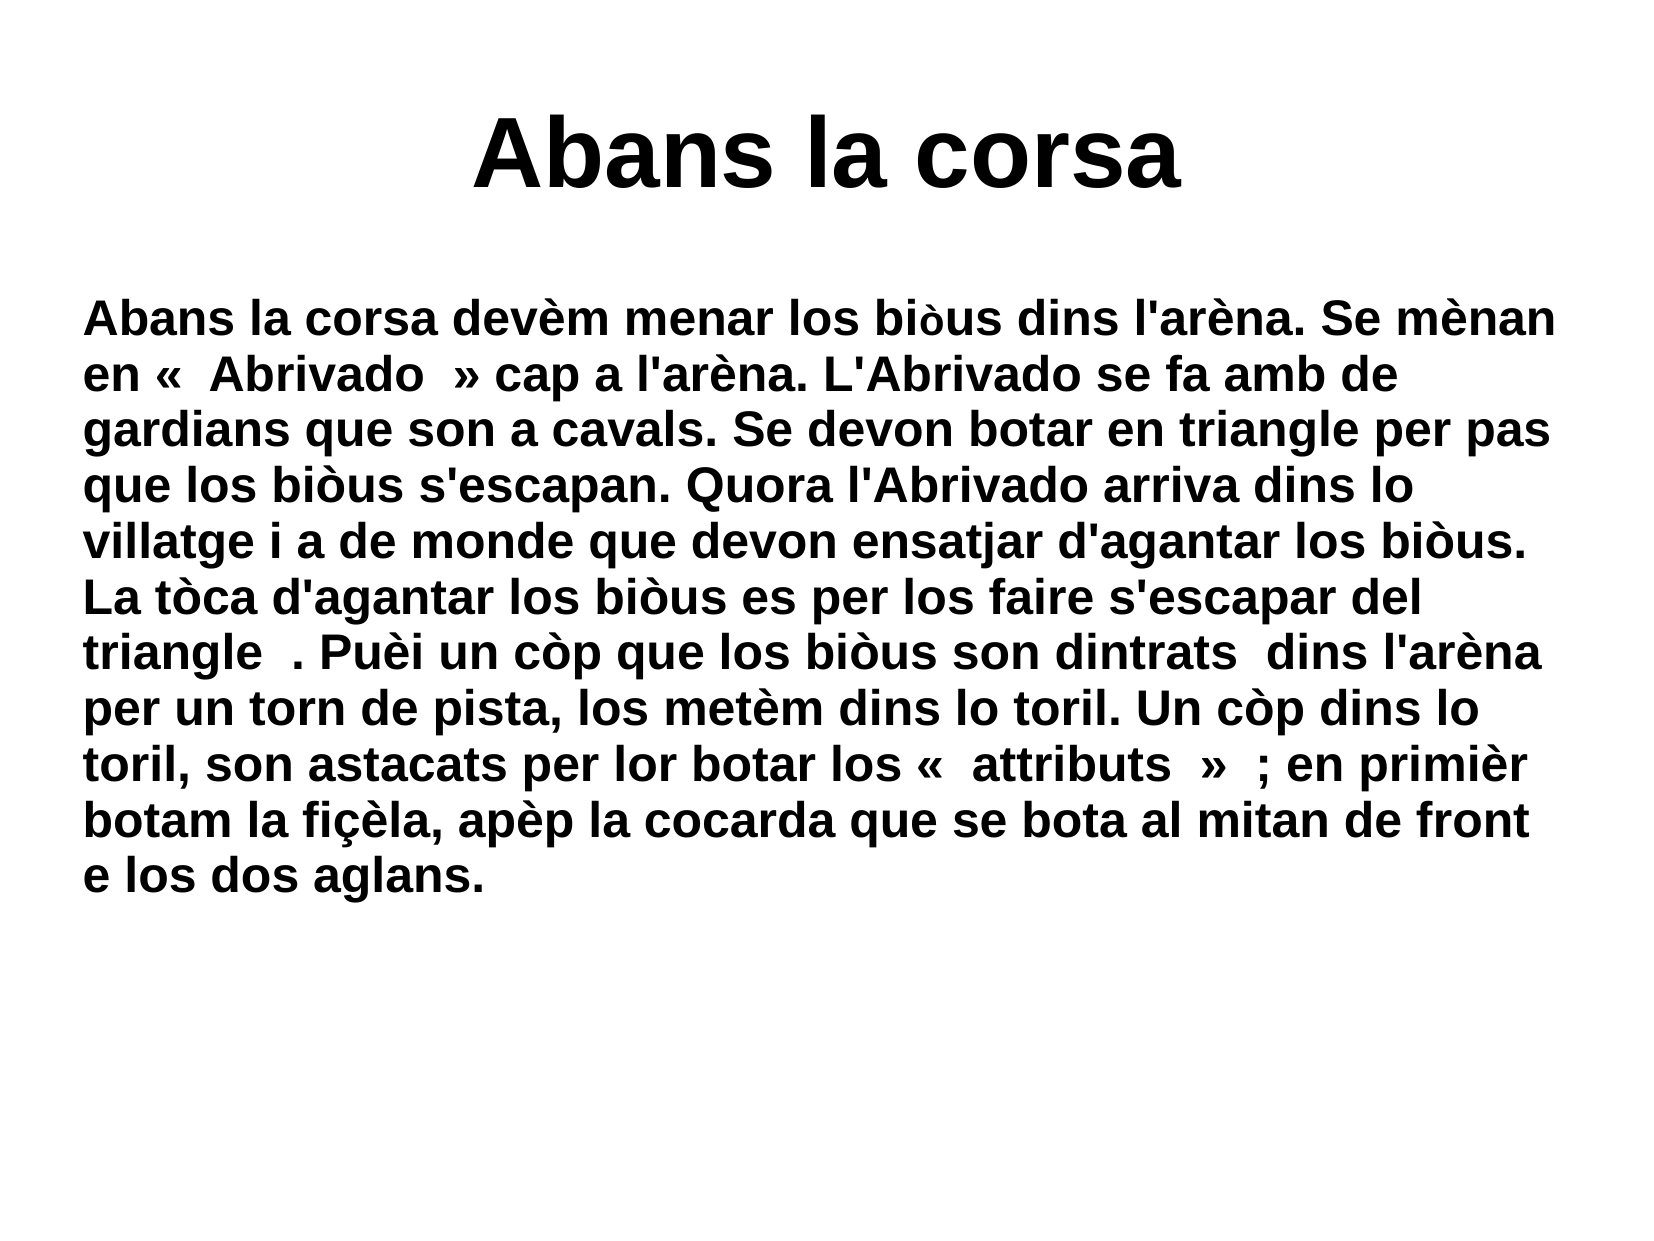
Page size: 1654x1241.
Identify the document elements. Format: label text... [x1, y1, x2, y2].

list Abans la corsa devèm menar los biòus dins l'arèna. Se mènan en « Abrivado » cap a l'arèna. L'Abrivado se fa amb de gardians que son a cavals. Se devon botar en triangle per pas que los biòus s'escapan. Quora l'Abrivado arriva dins lo villatge i a de monde que devon ensatjar d'agantar los biòus. La tòca d'agantar los biòus es per los faire s'escapar del triangle . Puèi un còp que los biòus son dintrats dins l'arèna per un torn de pista, los metèm dins lo toril. Un còp dins lo toril, son astacats per lor botar los « attributs » ; en primièr botam la fiçèla, apèp la cocarda que se bota al mitan de front e los dos aglans. [82, 290, 1571, 1109]
title Abans la corsa [82, 49, 1571, 257]
